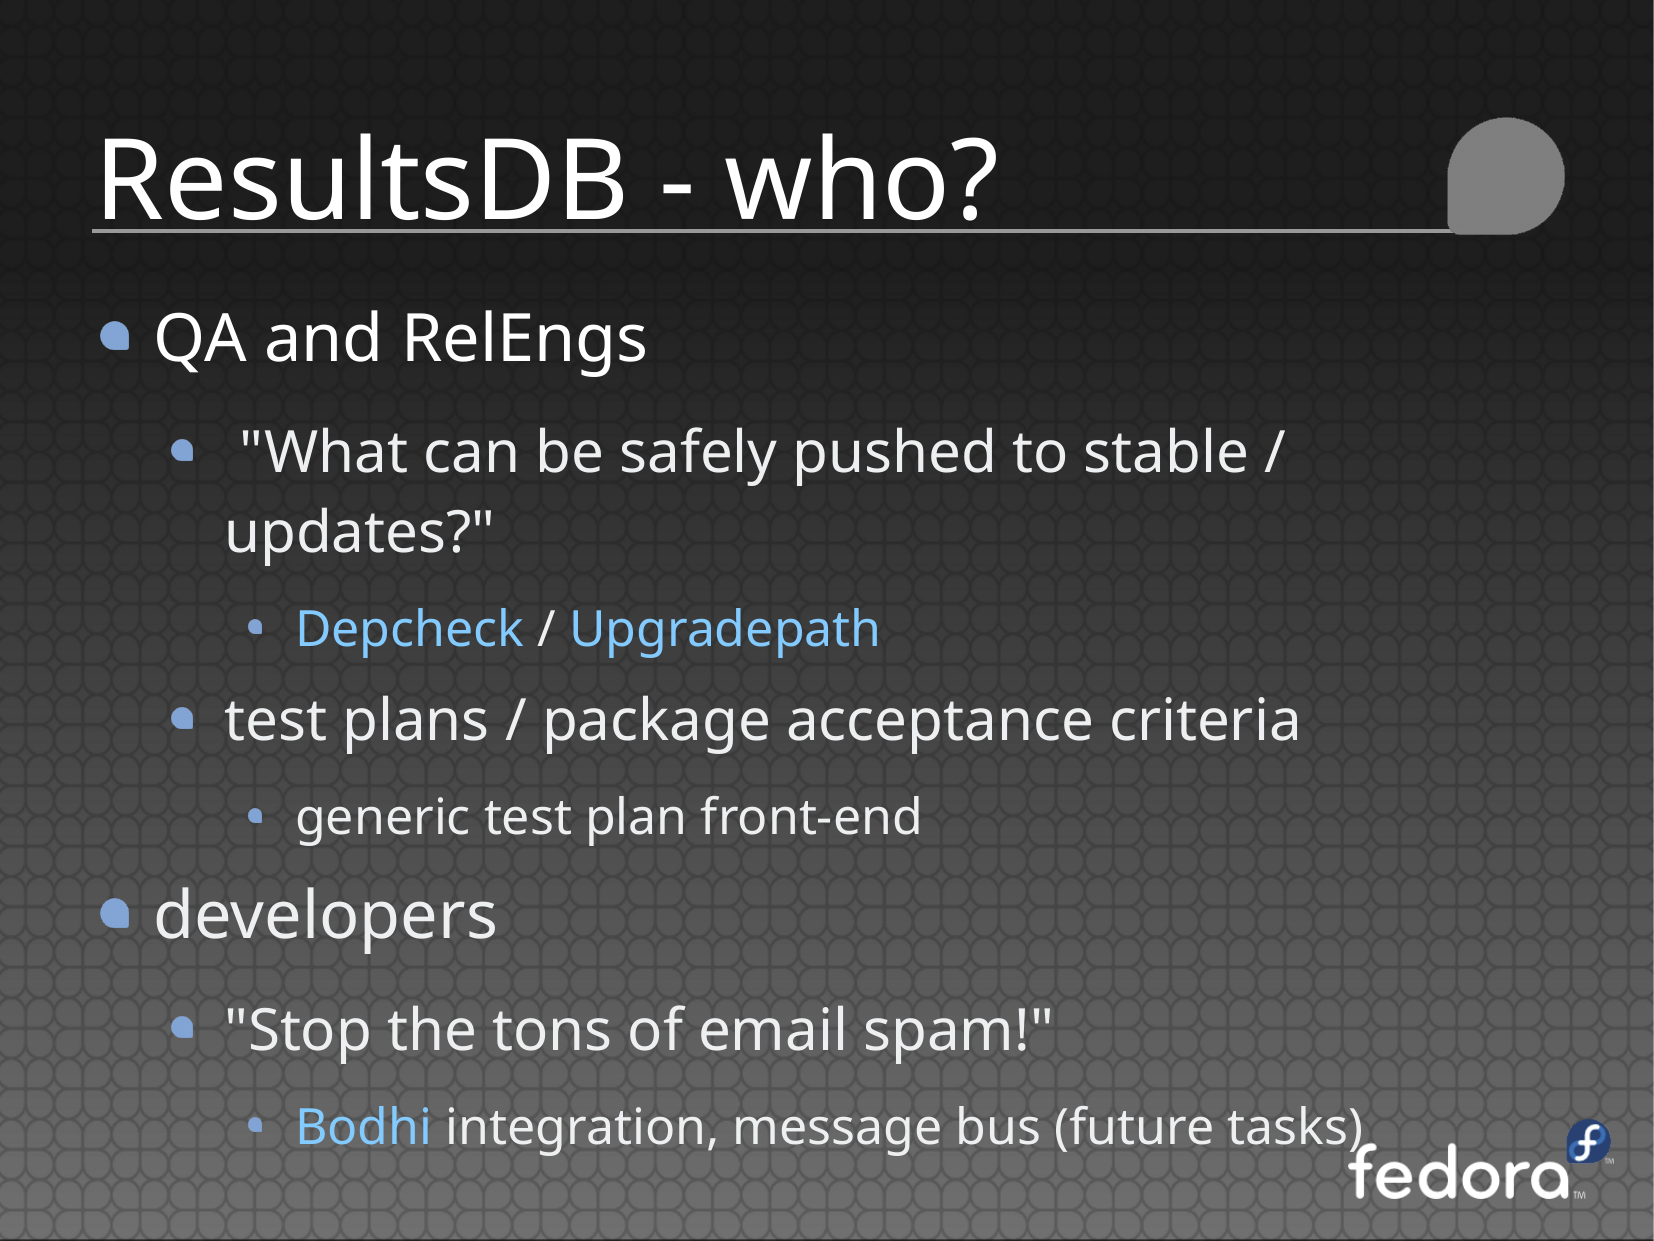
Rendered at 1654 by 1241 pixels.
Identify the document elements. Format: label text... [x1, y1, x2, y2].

picture [0, 0, 1654, 1241]
list QA and RelEngs "What can be safely pushed to stable / updates?" Depcheck / Upgradepath test plans / package acceptance criteria generic test plan front-end developers "Stop the tons of email spam!" Bodhi integration, message bus (future tasks) [82, 290, 1571, 1094]
title ResultsDB - who? [94, 100, 1426, 251]
